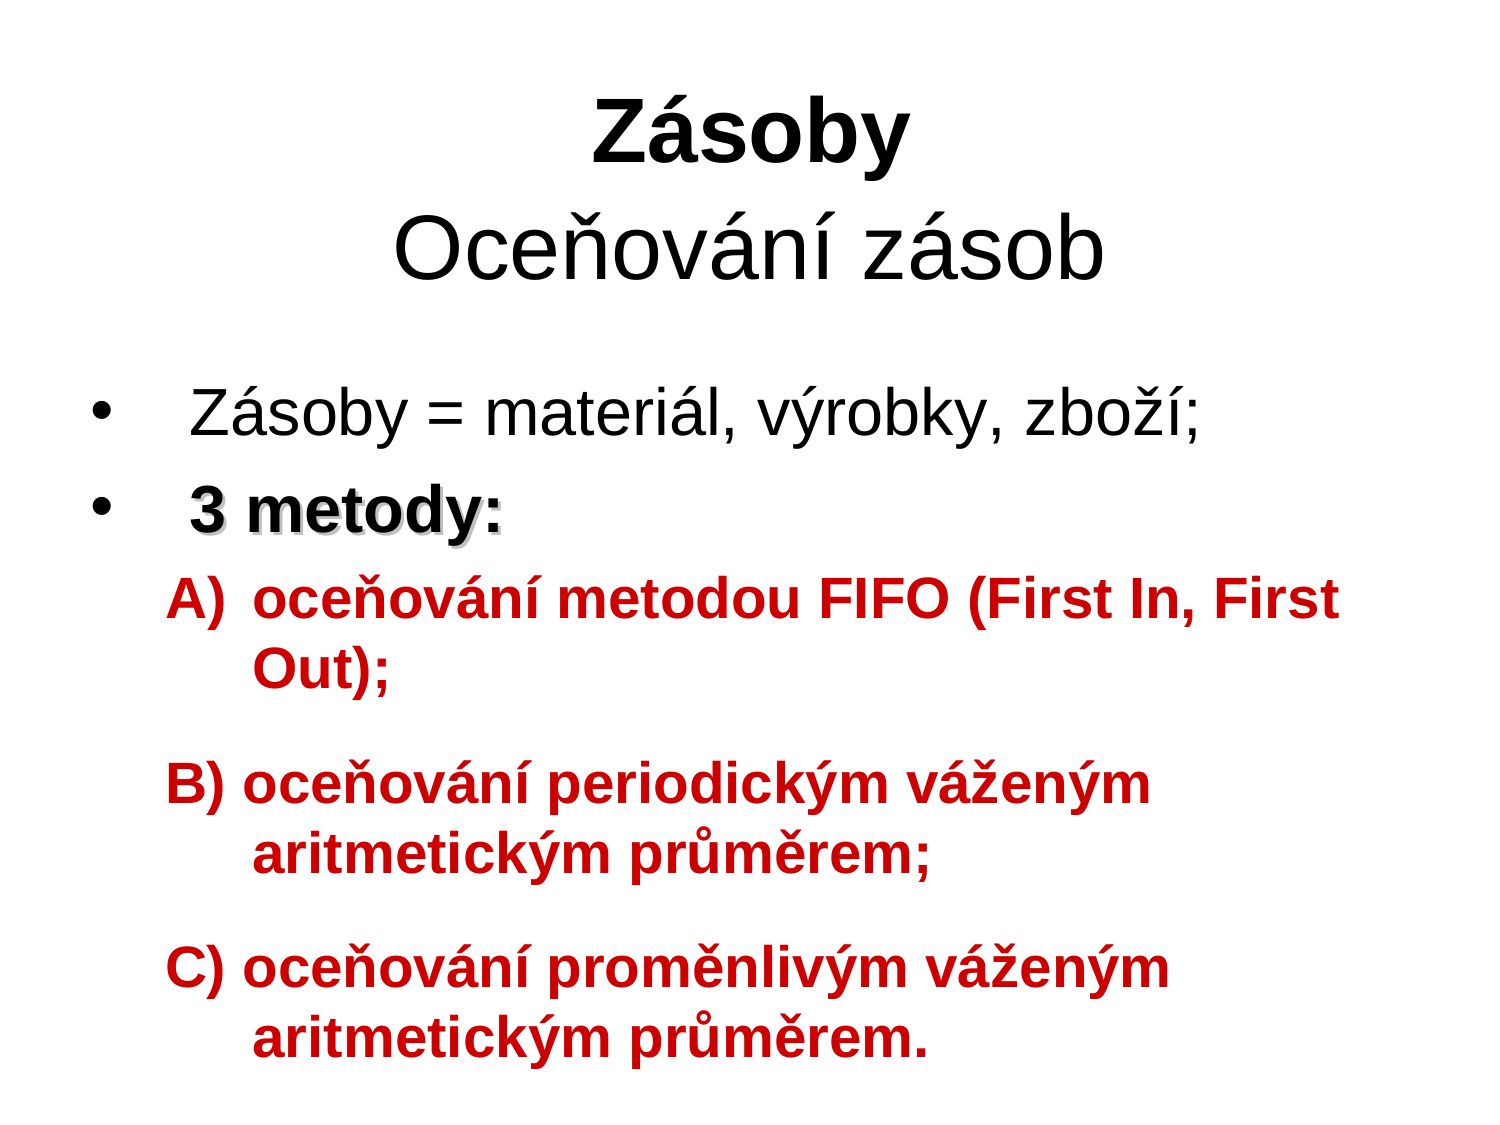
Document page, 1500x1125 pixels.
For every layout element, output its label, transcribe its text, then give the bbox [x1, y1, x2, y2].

text_box Zásoby [76, 66, 1427, 185]
title Oceňování zásob [75, 148, 1426, 337]
list Zásoby = materiál, výrobky, zboží; 3 metody: oceňování metodou FIFO (First In, First Out); B) oceňování periodickým váženým aritmetickým průměrem; C) oceňování proměnlivým váženým aritmetickým průměrem. [75, 361, 1426, 1078]
